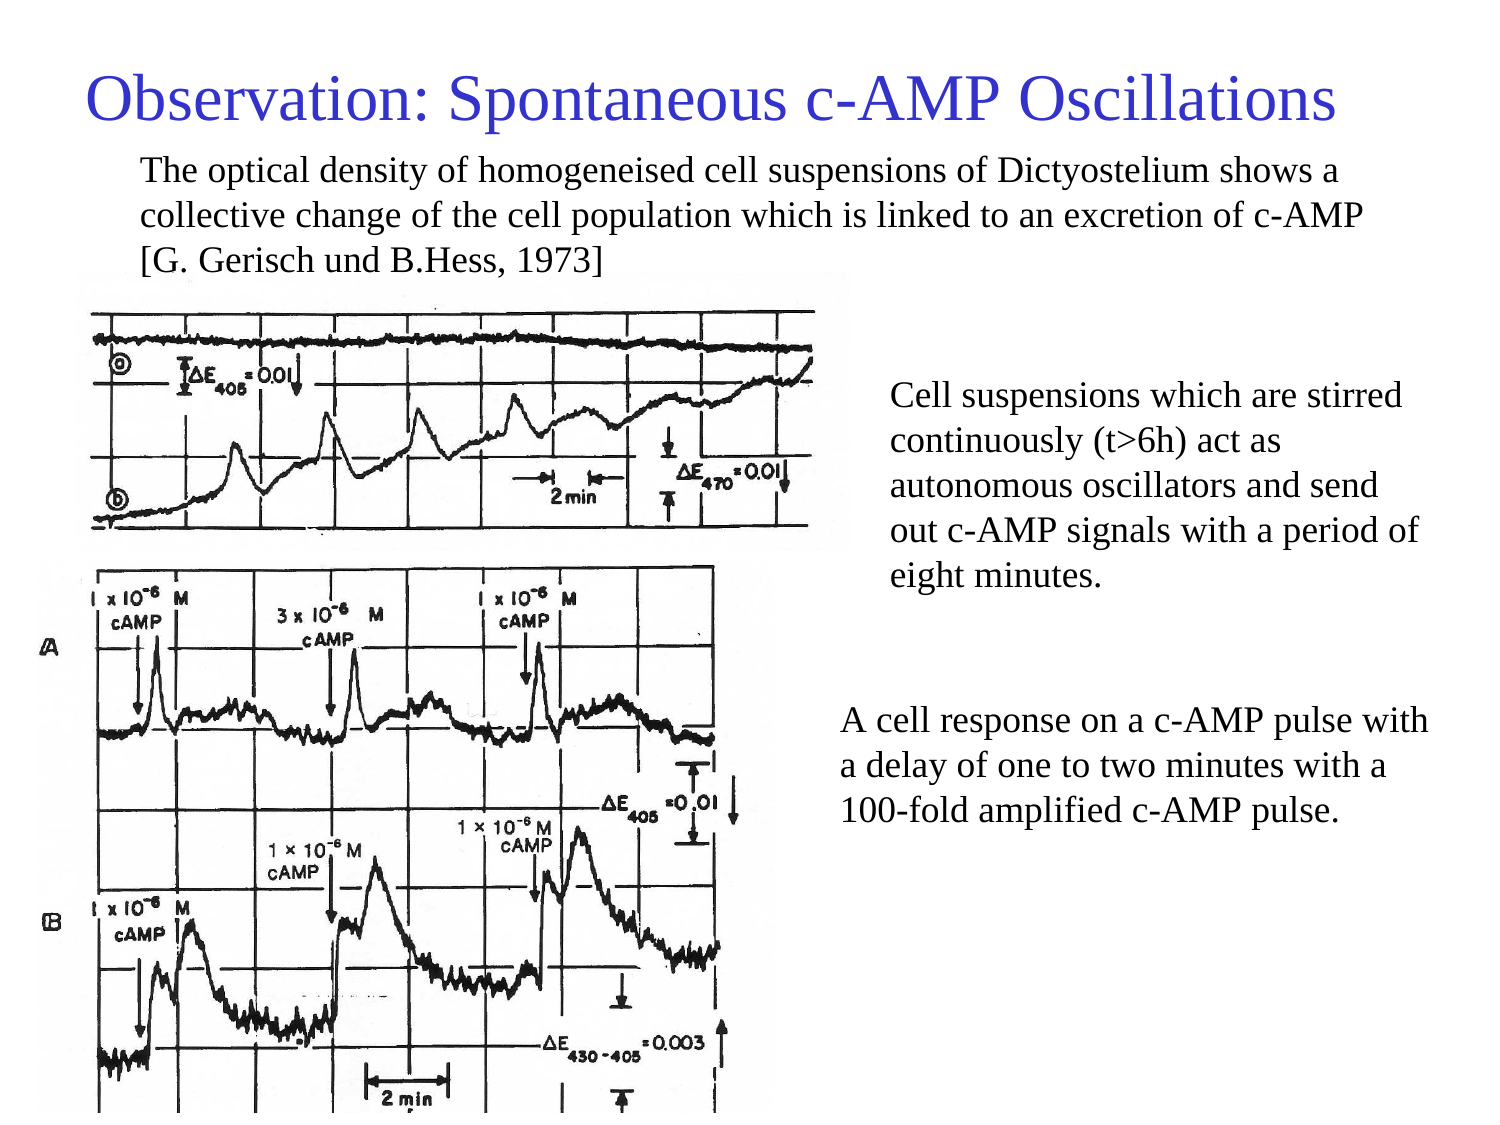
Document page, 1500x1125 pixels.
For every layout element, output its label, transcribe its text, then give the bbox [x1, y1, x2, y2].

picture [37, 562, 775, 1113]
text_box The optical density of homogeneised cell suspensions of Dictyostelium shows a collective change of the cell population which is linked to an excretion of c-AMP [G. Gerisch und B.Hess, 1973] [125, 137, 1388, 288]
picture [75, 272, 850, 550]
text_box Cell suspensions which are stirred continuously (t>6h) act as autonomous oscillators and send out c-AMP signals with a period of eight minutes. [875, 362, 1450, 603]
title Observation: Spontaneous c-AMP Oscillations [50, 0, 1375, 188]
text_box A cell response on a c-AMP pulse with a delay of one to two minutes with a 100-fold amplified c-AMP pulse. [825, 687, 1460, 838]
